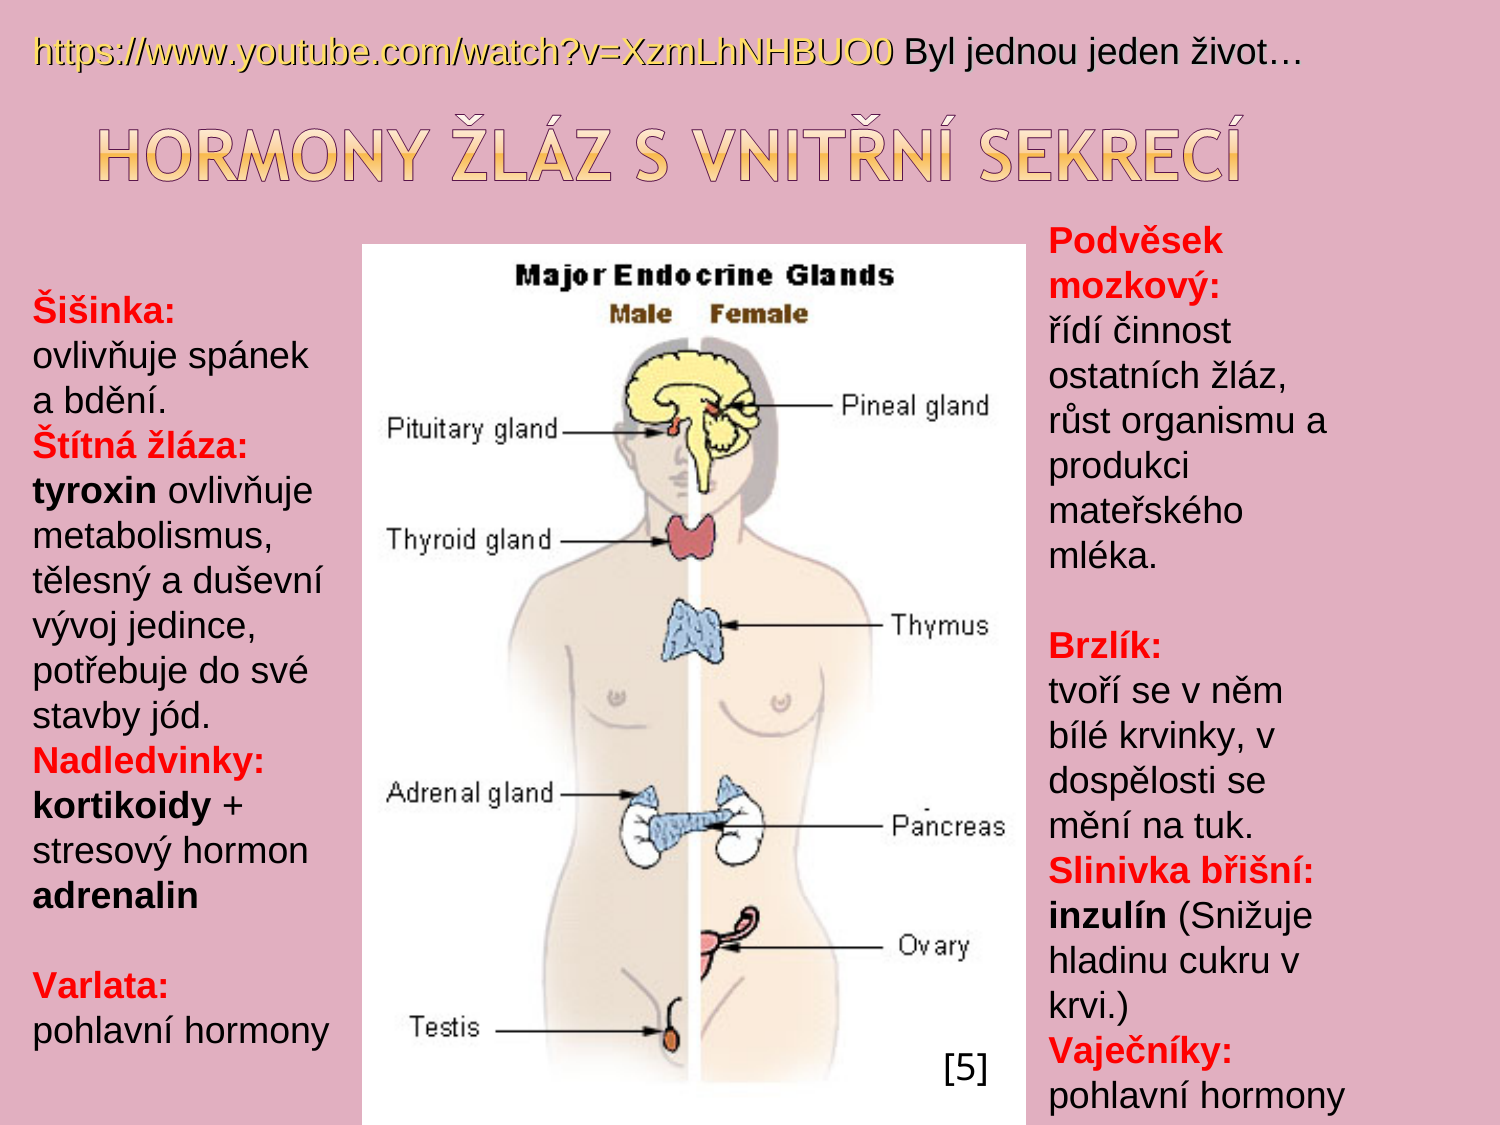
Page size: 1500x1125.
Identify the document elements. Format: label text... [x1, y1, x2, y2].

text_box [52, 80, 1287, 240]
text_box Podvěsek mozkový: řídí činnost ostatních žláz, růst organismu a produkci mateřského mléka. Brzlík: tvoří se v něm bílé krvinky, v dospělosti se mění na tuk. Slinivka břišní: inzulín (Snižuje hladinu cukru v krvi.) Vaječníky: pohlavní hormony [1033, 207, 1365, 1125]
text_box [5] [928, 1034, 1004, 1096]
picture [362, 244, 1026, 1125]
text_box https://www.youtube.com/watch?v=XzmLhNHBUO0 Byl jednou jeden život… [17, 18, 1322, 80]
text_box Šišinka: ovlivňuje spánek a bdění. Štítná žláza: tyroxin ovlivňuje metabolismus, tělesný a duševní vývoj jedince, potřebuje do své stavby jód. Nadledvinky: kortikoidy + stresový hormon adrenalin Varlata: pohlavní hormony [17, 278, 349, 1105]
